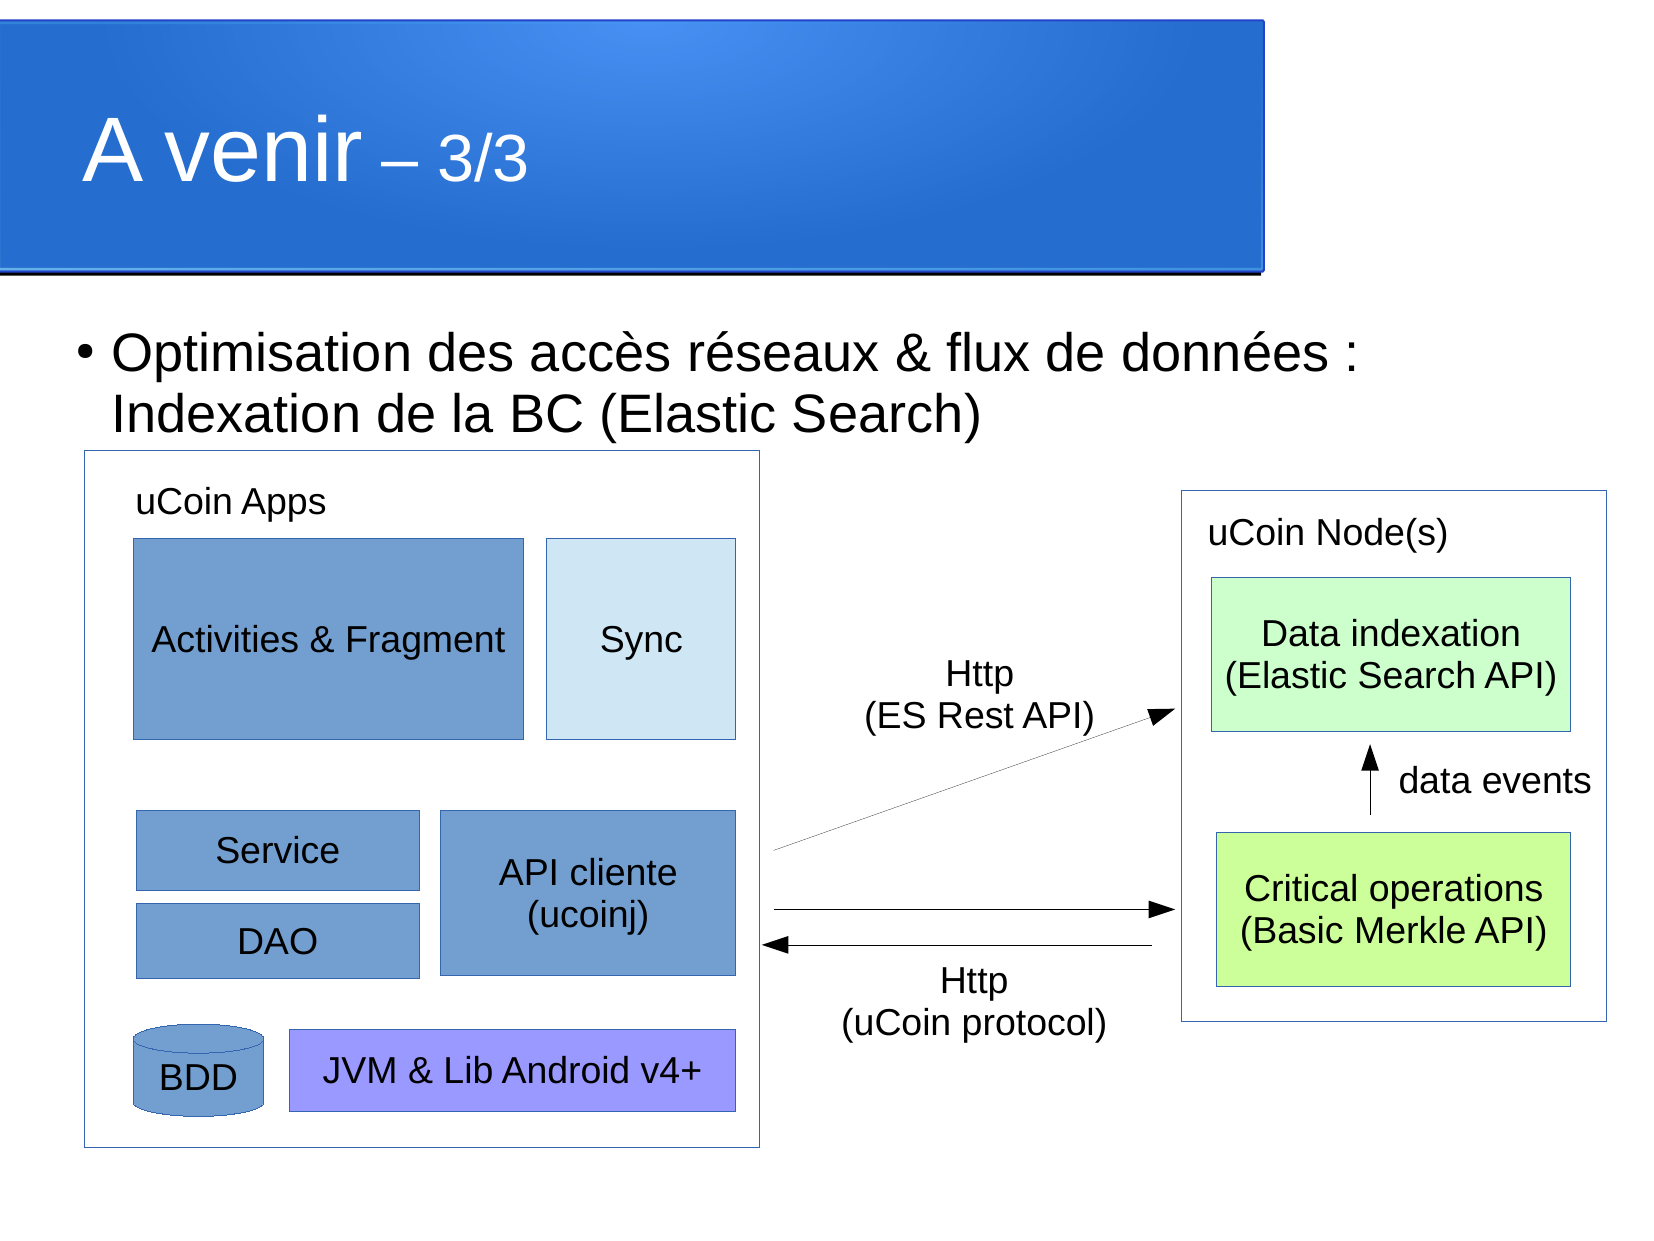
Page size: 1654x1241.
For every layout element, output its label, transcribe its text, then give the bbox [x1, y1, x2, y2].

text_box DAO [136, 903, 420, 979]
text_box Http (ES Rest API) [1076, 732, 1111, 745]
text_box Service [136, 810, 420, 891]
text_box Data indexation (Elastic Search API) [1211, 577, 1571, 732]
text_box Http (ES Rest API) [849, 645, 1111, 745]
text_box JVM & Lib Android v4+ [289, 1029, 736, 1112]
text_box Sync [546, 538, 736, 740]
text_box BDD [133, 1024, 264, 1117]
text_box uCoin Apps [120, 472, 428, 530]
text_box Http (uCoin protocol) [826, 952, 1123, 1052]
text_box API cliente (ucoinj) [440, 810, 736, 976]
text_box Optimisation des accès réseaux & flux de données : Indexation de la BC (Elastic Search) [60, 315, 1609, 451]
text_box Critical operations (Basic Merkle API) [1216, 832, 1571, 987]
text_box uCoin Node(s) [1192, 504, 1501, 562]
title A venir – 3/3 [82, 47, 1235, 252]
text_box Activities & Fragment [133, 538, 524, 740]
text_box data events [1373, 752, 1606, 810]
